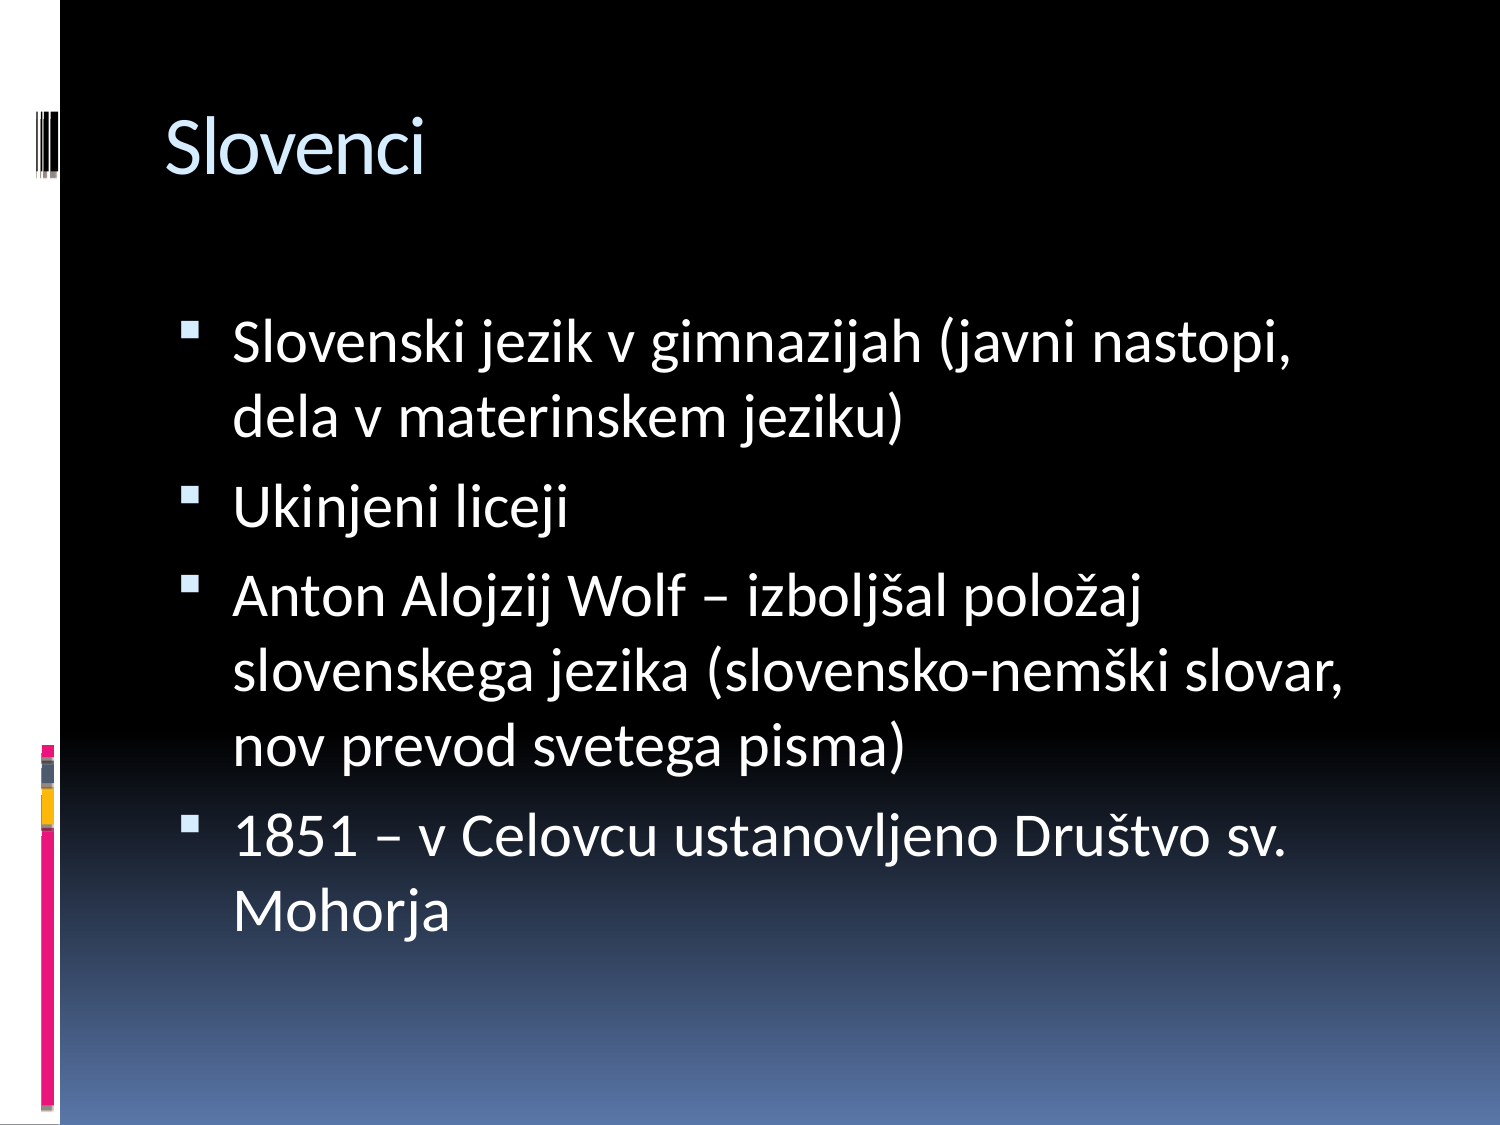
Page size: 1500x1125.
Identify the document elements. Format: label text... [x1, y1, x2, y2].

title Slovenci [150, 84, 1425, 235]
list Slovenski jezik v gimnazijah (javni nastopi, dela v materinskem jeziku) Ukinjeni liceji Anton Alojzij Wolf – izboljšal položaj slovenskega jezika (slovensko-nemški slovar, nov prevod svetega pisma) 1851 – v Celovcu ustanovljeno Društvo sv. Mohorja [150, 292, 1425, 1043]
